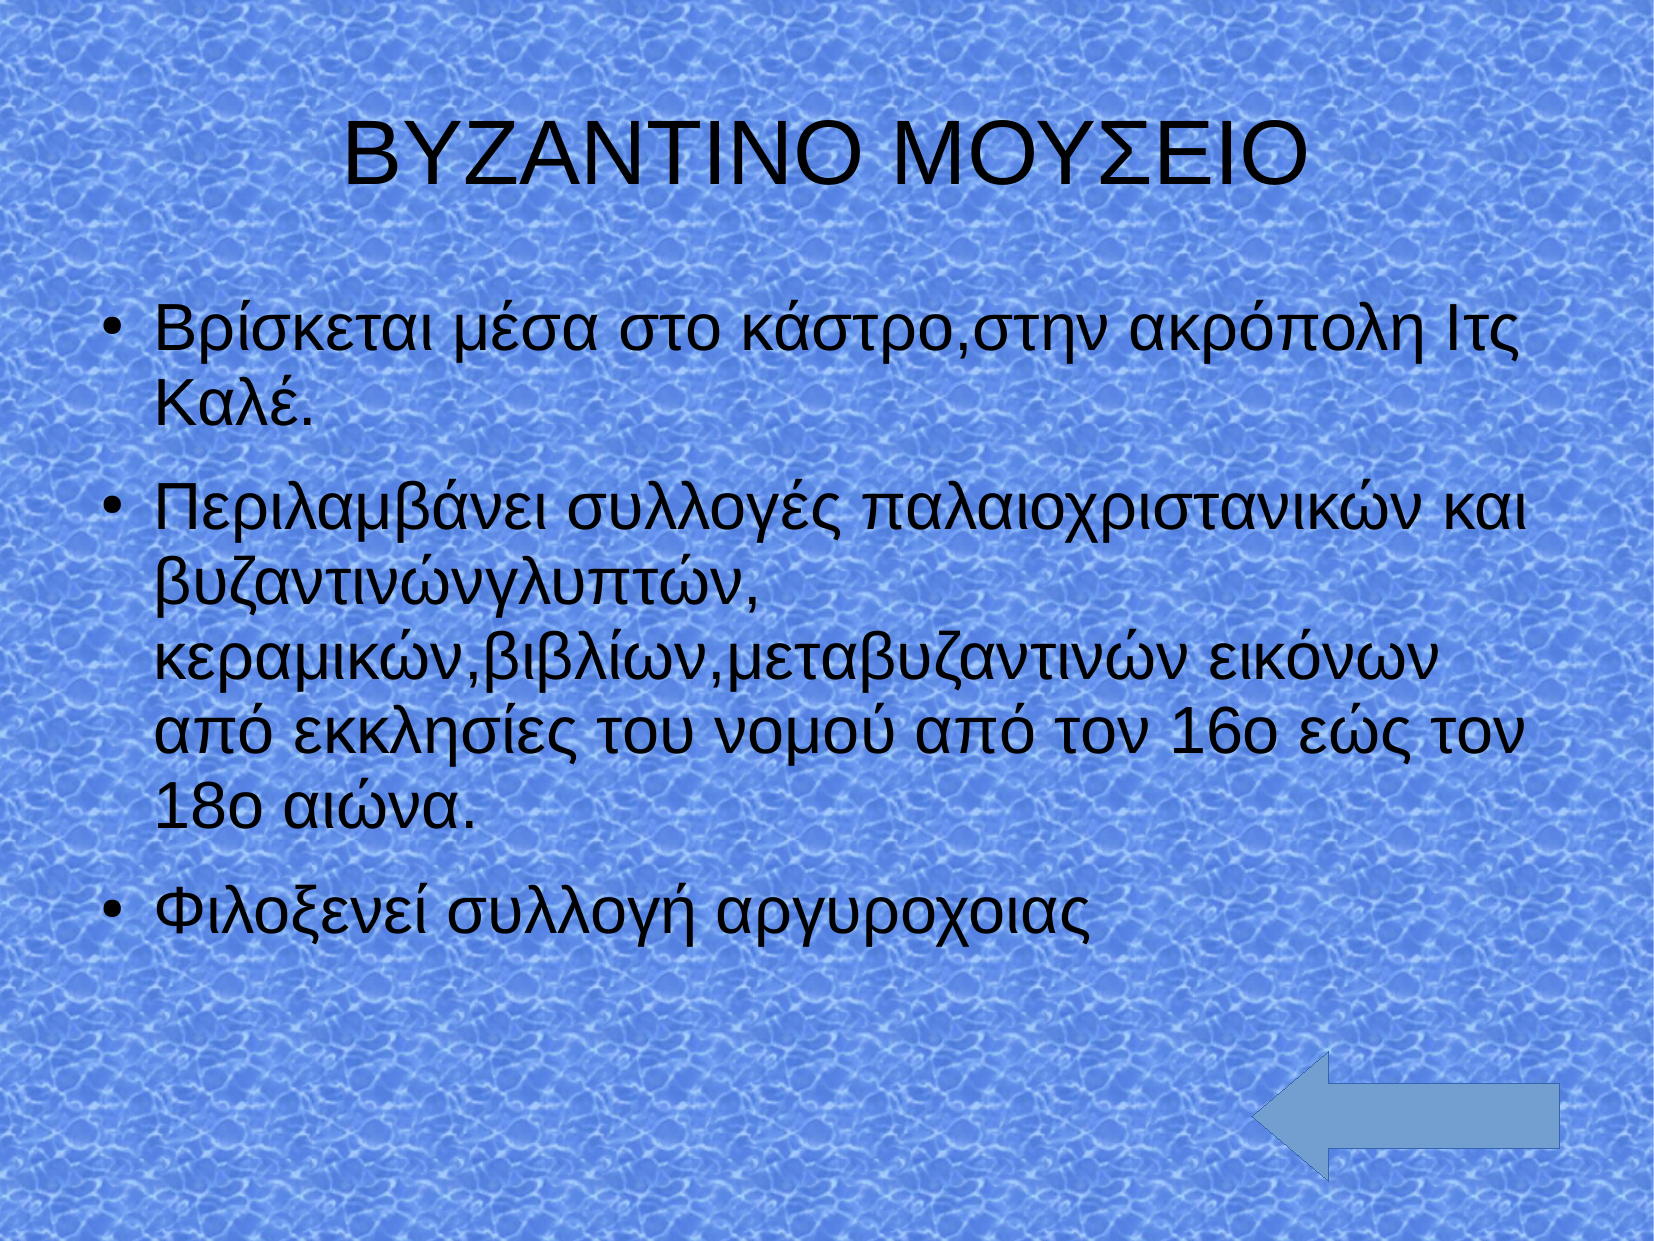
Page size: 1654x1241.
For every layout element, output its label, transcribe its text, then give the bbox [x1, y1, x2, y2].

text_box [1251, 1051, 1560, 1182]
list Βρίσκεται μέσα στο κάστρο,στην ακρόπολη Ιτς Καλέ. Περιλαμβάνει συλλογές παλαιοχριστανικών και βυζαντινώνγλυπτών, κεραμικών,βιβλίων,μεταβυζαντινών εικόνων από εκκλησίες του νομού από τον 16ο εώς τον 18ο αιώνα. Φιλοξενεί συλλογή αργυροχοιας [82, 290, 1571, 1010]
title ΒΥΖΑΝΤΙΝΟ ΜΟΥΣΕΙΟ [82, 49, 1571, 257]
picture [0, 0, 1654, 1241]
